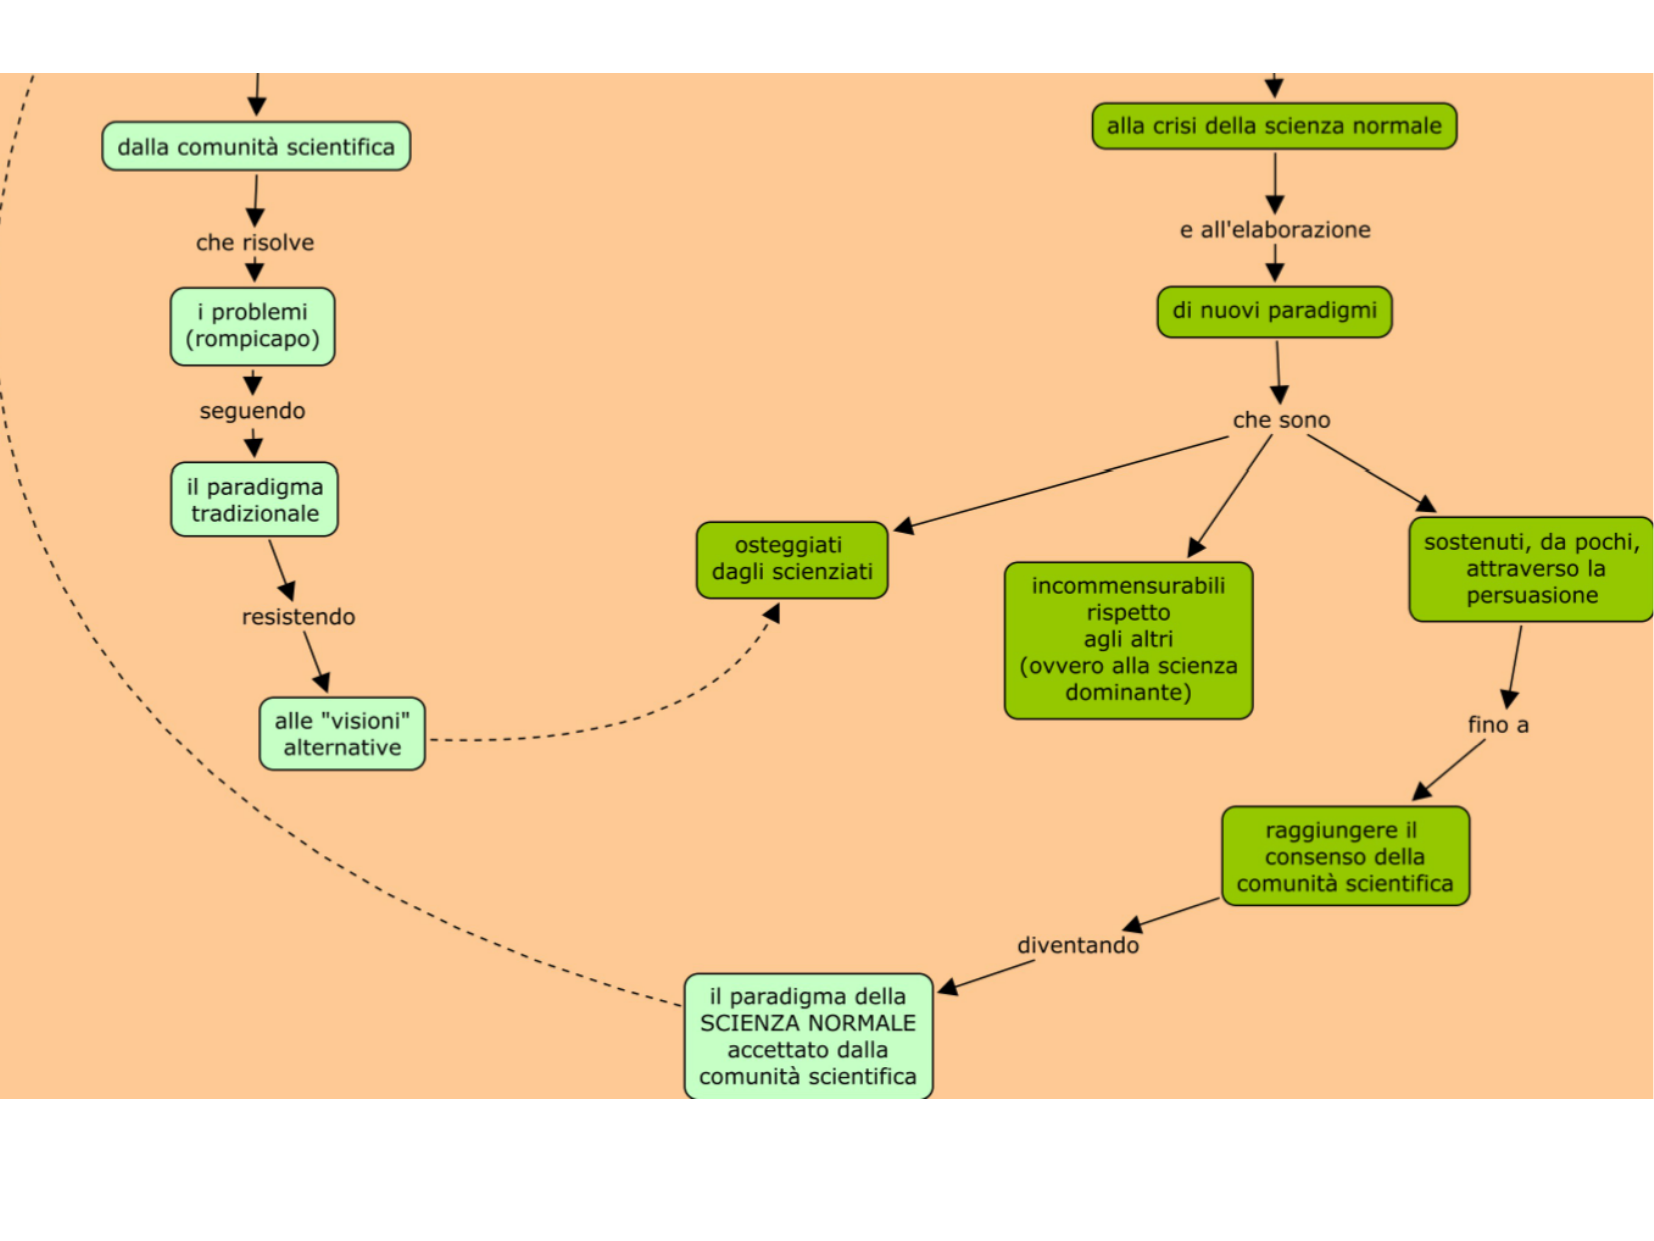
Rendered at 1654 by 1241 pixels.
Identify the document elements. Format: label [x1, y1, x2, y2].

picture [0, 73, 1654, 1099]
